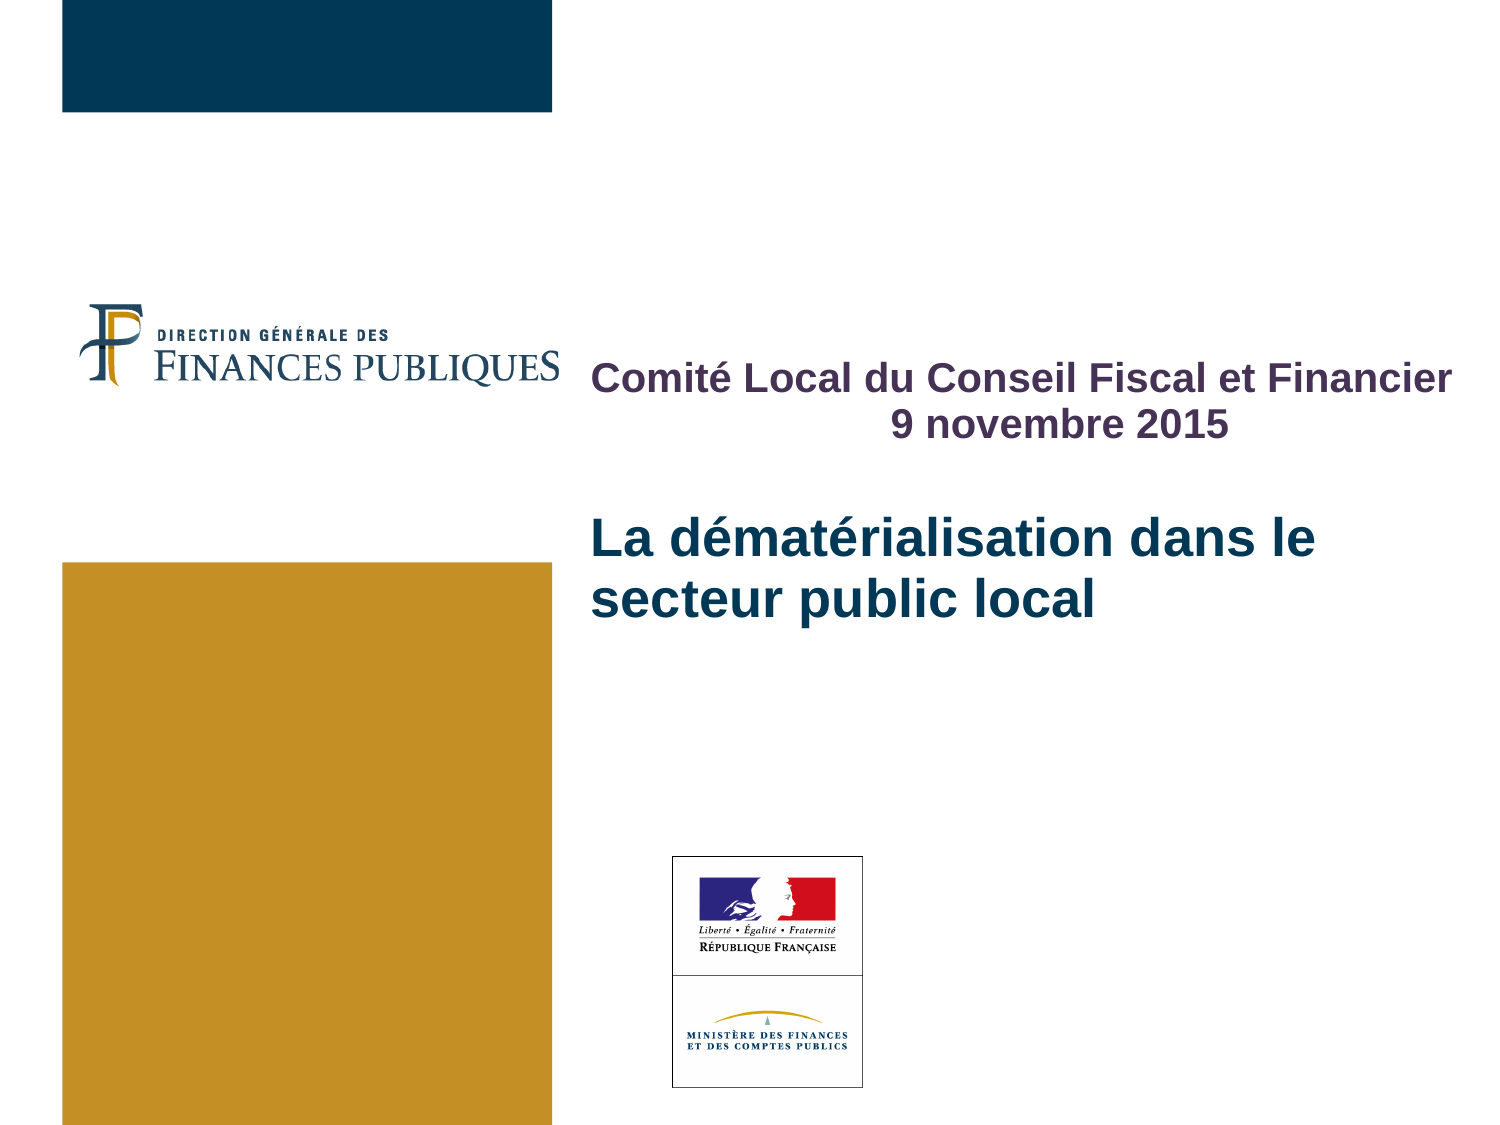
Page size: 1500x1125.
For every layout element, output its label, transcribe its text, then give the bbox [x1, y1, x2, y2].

picture [50, 274, 588, 416]
picture [672, 856, 863, 1088]
title Comité Local du Conseil Fiscal et Financier 9 novembre 2015 La dématérialisation dans le secteur public local [590, 354, 1477, 827]
